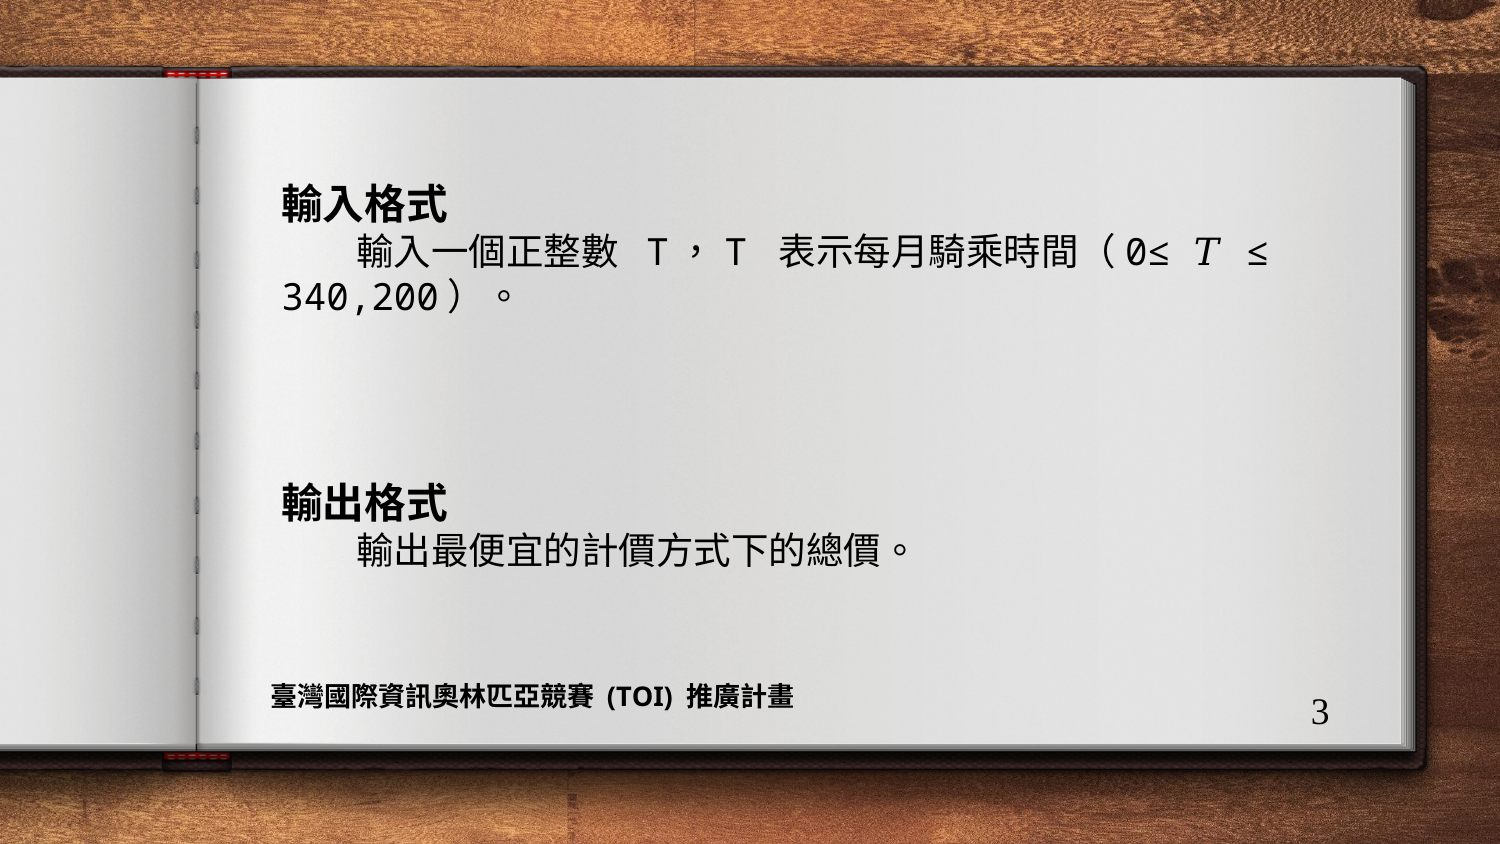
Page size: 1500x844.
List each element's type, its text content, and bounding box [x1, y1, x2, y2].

text_box 輸出格式 輸出最便宜的計價方式下的總價。 [266, 470, 1368, 580]
text_box 輸入格式 輸入一個正整數 T，T 表示每月騎乘時間（0≤ 𝑇 ≤ 340,200）。 [266, 171, 1356, 326]
text_box 3 [1295, 672, 1386, 737]
